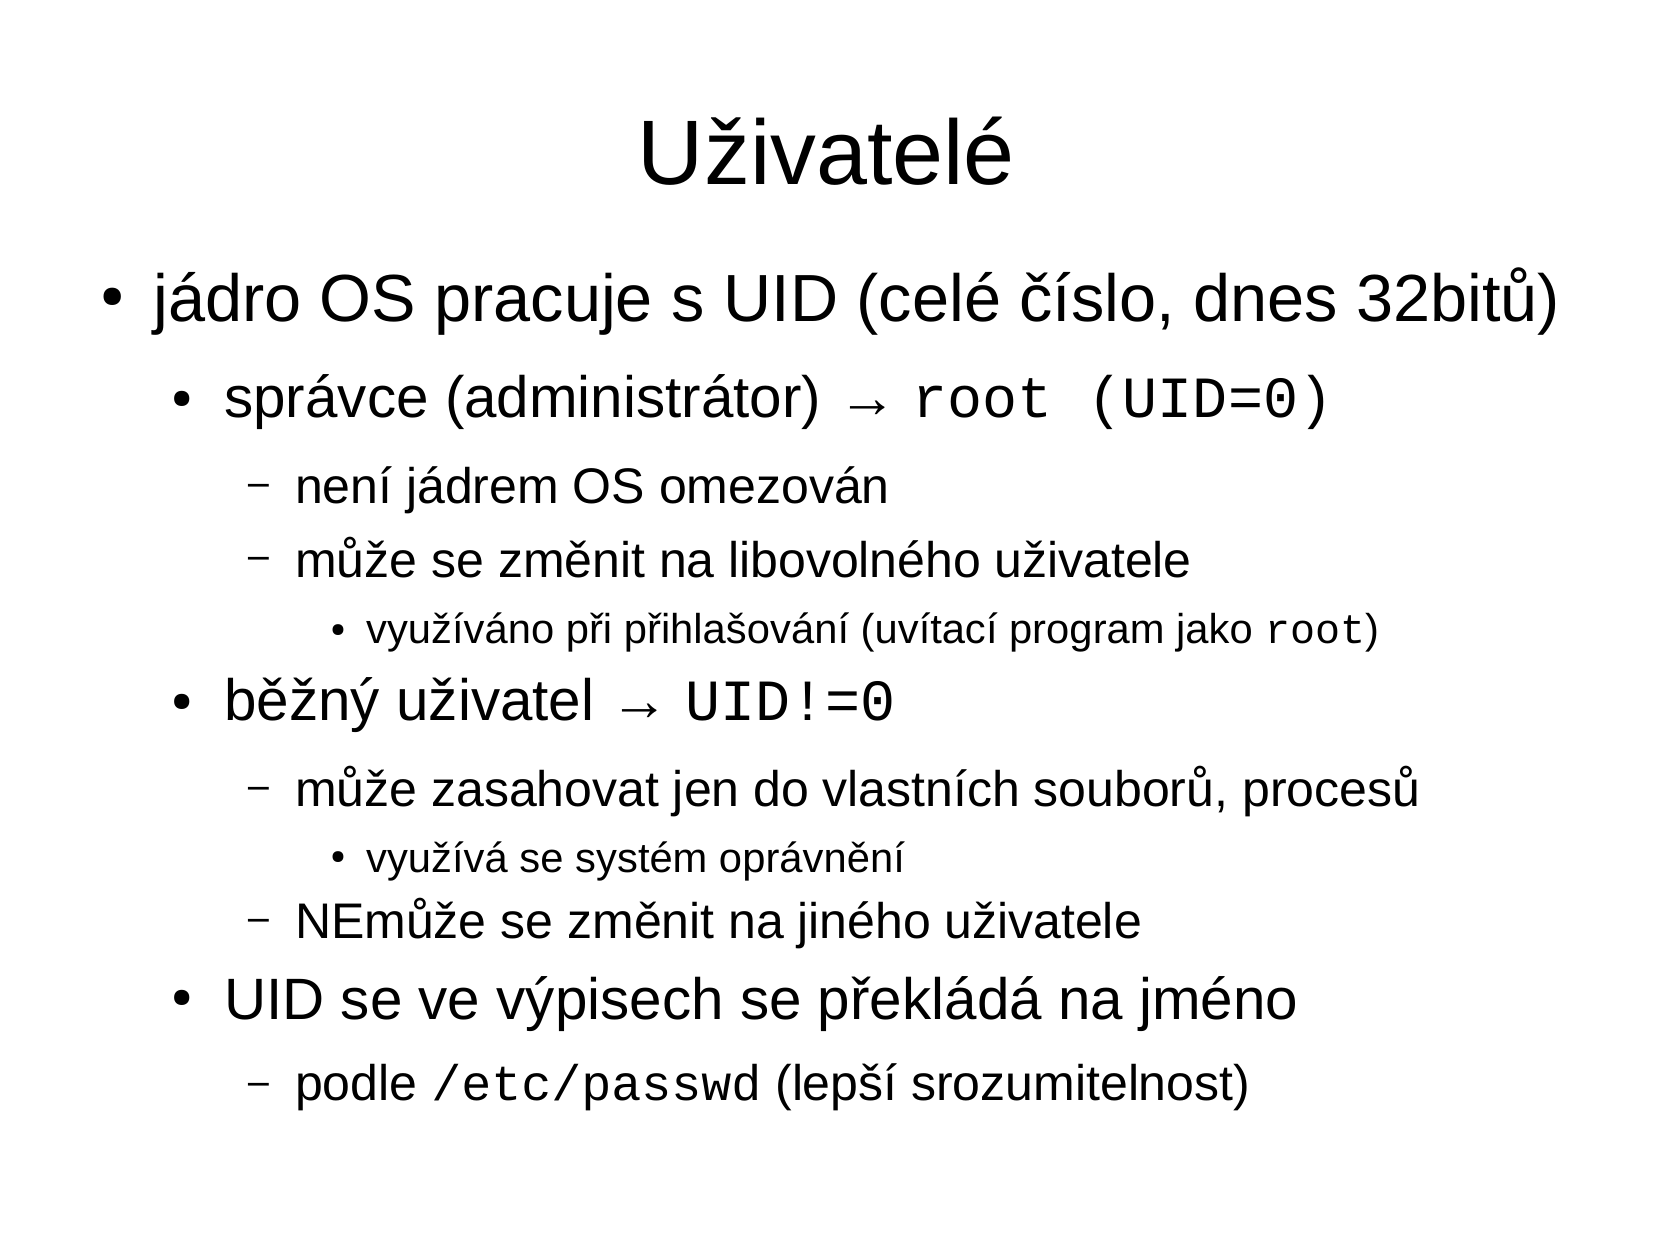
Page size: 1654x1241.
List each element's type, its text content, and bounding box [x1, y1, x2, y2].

title Uživatelé [82, 56, 1571, 250]
list jádro OS pracuje s UID (celé číslo, dnes 32bitů) správce (administrátor) → root (UID=0) není jádrem OS omezován může se změnit na libovolného uživatele využíváno při přihlašování (uvítací program jako root) běžný uživatel → UID!=0 může zasahovat jen do vlastních souborů, procesů využívá se systém oprávnění NEmůže se změnit na jiného uživatele UID se ve výpisech se překládá na jméno podle /etc/passwd (lepší srozumitelnost) [82, 260, 1571, 1116]
